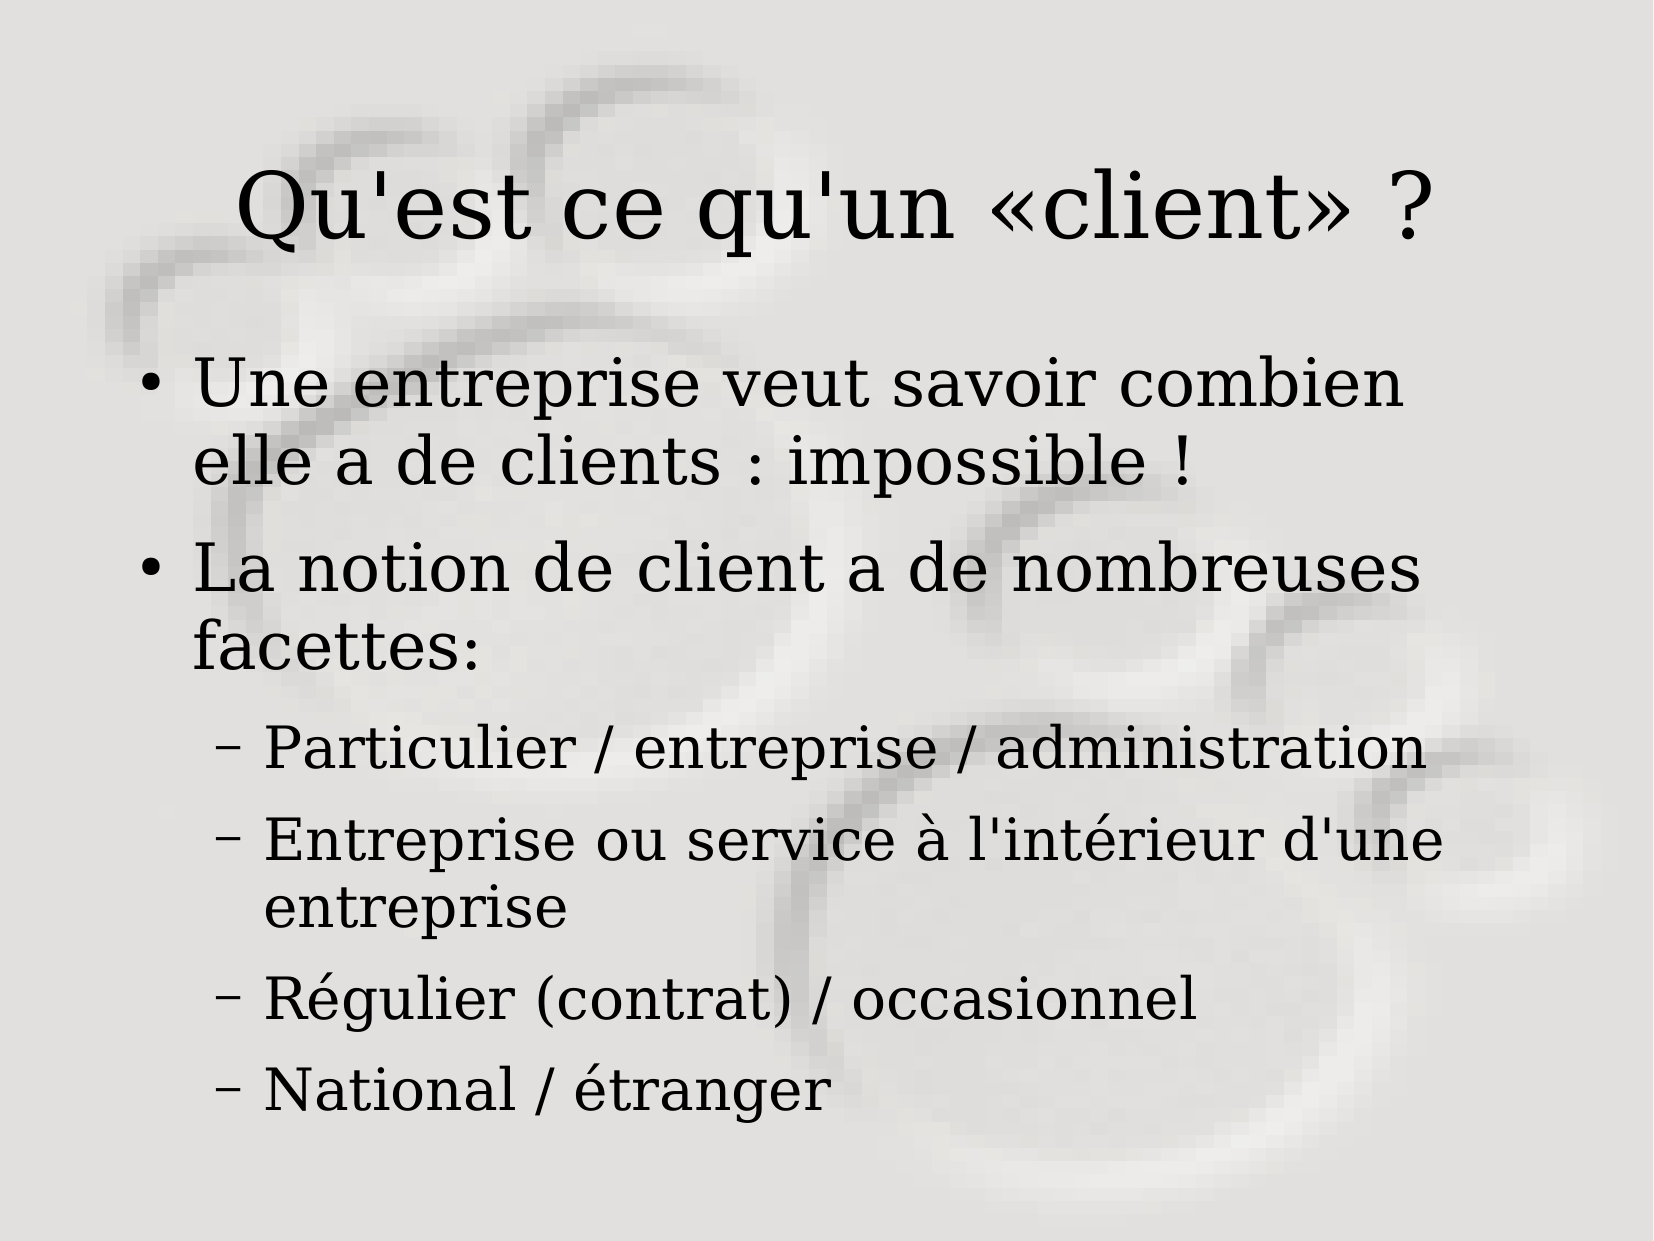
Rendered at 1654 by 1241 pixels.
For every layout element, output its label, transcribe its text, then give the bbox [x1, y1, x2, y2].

picture [0, 0, 1654, 1241]
title Qu'est ce qu'un «client» ? [121, 102, 1534, 311]
list Une entreprise veut savoir combien elle a de clients : impossible ! La notion de client a de nombreuses facettes: Particulier / entreprise / administration Entreprise ou service à l'intérieur d'une entreprise Régulier (contrat) / occasionnel National / étranger [121, 344, 1534, 1127]
